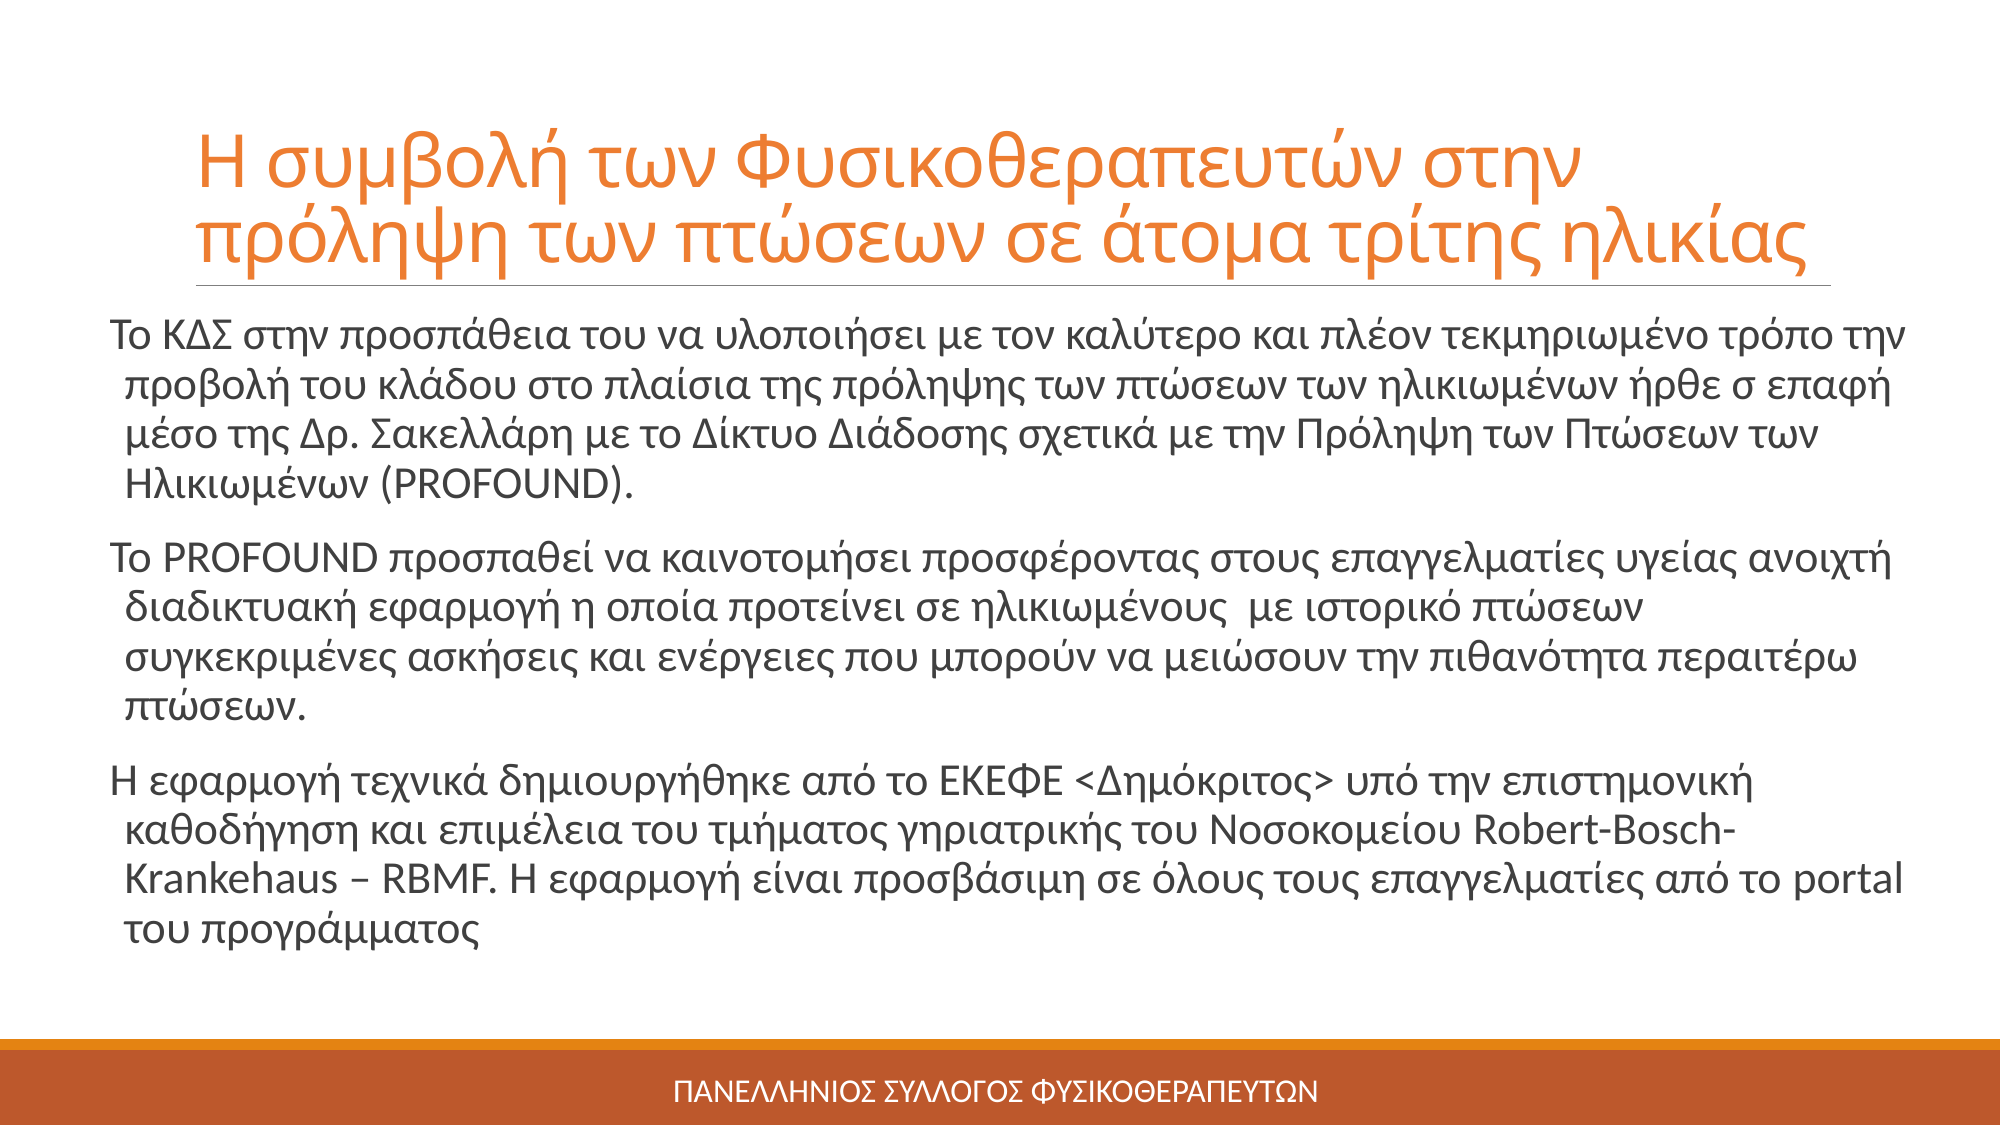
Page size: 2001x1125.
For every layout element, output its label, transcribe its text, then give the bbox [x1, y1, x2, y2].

text_box ΠΑΝΕΛΛΗΝΙΟΣ ΣΥΛΛΟΓΟΣ ΦΥΣΙΚΟΘΕΡΑΠΕΥΤΩΝ [604, 1059, 1396, 1120]
title Η συμβολή των Φυσικοθεραπευτών στην πρόληψη των πτώσεων σε άτομα τρίτης ηλικίας [180, 47, 1831, 286]
list Το ΚΔΣ στην προσπάθεια του να υλοποιήσει με τον καλύτερο και πλέον τεκμηριωμένο τρόπο την προβολή του κλάδου στο πλαίσια της πρόληψης των πτώσεων των ηλικιωμένων ήρθε σ επαφή μέσο της Δρ. Σακελλάρη με το Δίκτυο Διάδοσης σχετικά με την Πρόληψη των Πτώσεων των Ηλικιωμένων (PROFOUND). Το PROFOUND προσπαθεί να καινοτομήσει προσφέροντας στους επαγγελματίες υγείας ανοιχτή διαδικτυακή εφαρμογή η οποία προτείνει σε ηλικιωμένους με ιστορικό πτώσεων συγκεκριμένες ασκήσεις και ενέργειες που μπορούν να μειώσουν την πιθανότητα περαιτέρω πτώσεων. Η εφαρμογή τεχνικά δημιουργήθηκε από το ΕΚΕΦΕ <Δημόκριτος> υπό την επιστημονική καθοδήγηση και επιμέλεια του τμήματος γηριατρικής του Νοσοκομείου Robert-Bosch-Krankehaus – RBMF. Η εφαρμογή είναι προσβάσιμη σε όλους τους επαγγελματίες από το portal του προγράμματος [94, 302, 1915, 1017]
